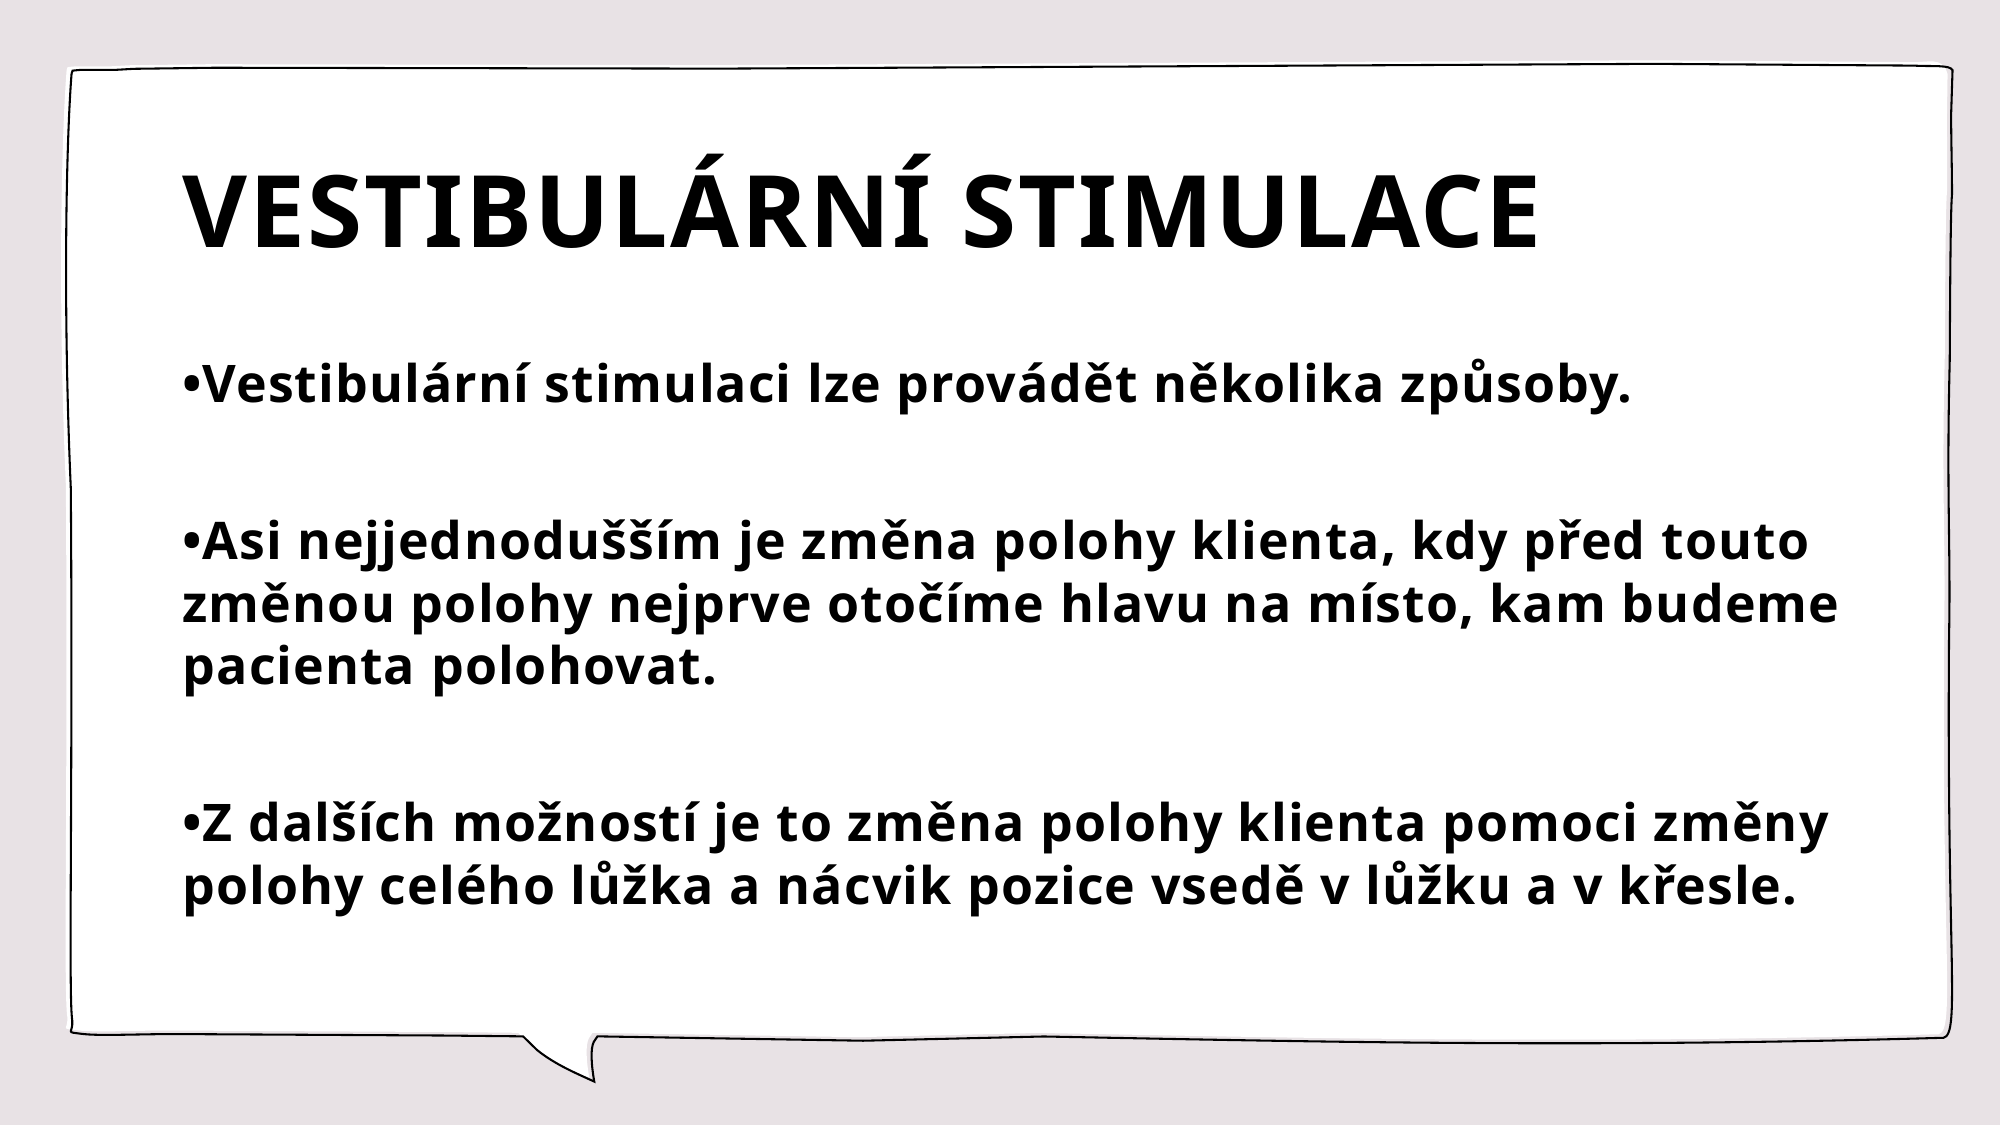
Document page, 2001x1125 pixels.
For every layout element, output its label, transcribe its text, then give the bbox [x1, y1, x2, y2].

list •Vestibulární stimulaci lze provádět několika způsoby. •Asi nejjednodušším je změna polohy klienta, kdy před touto změnou polohy nejprve otočíme hlavu na místo, kam budeme pacienta polohovat. •Z dalších možností je to změna polohy klienta pomoci změny polohy celého lůžka a nácvik pozice vsedě v lůžku a v křesle. [167, 342, 1863, 971]
title VESTIBULÁRNÍ STIMULACE [167, 91, 1863, 324]
